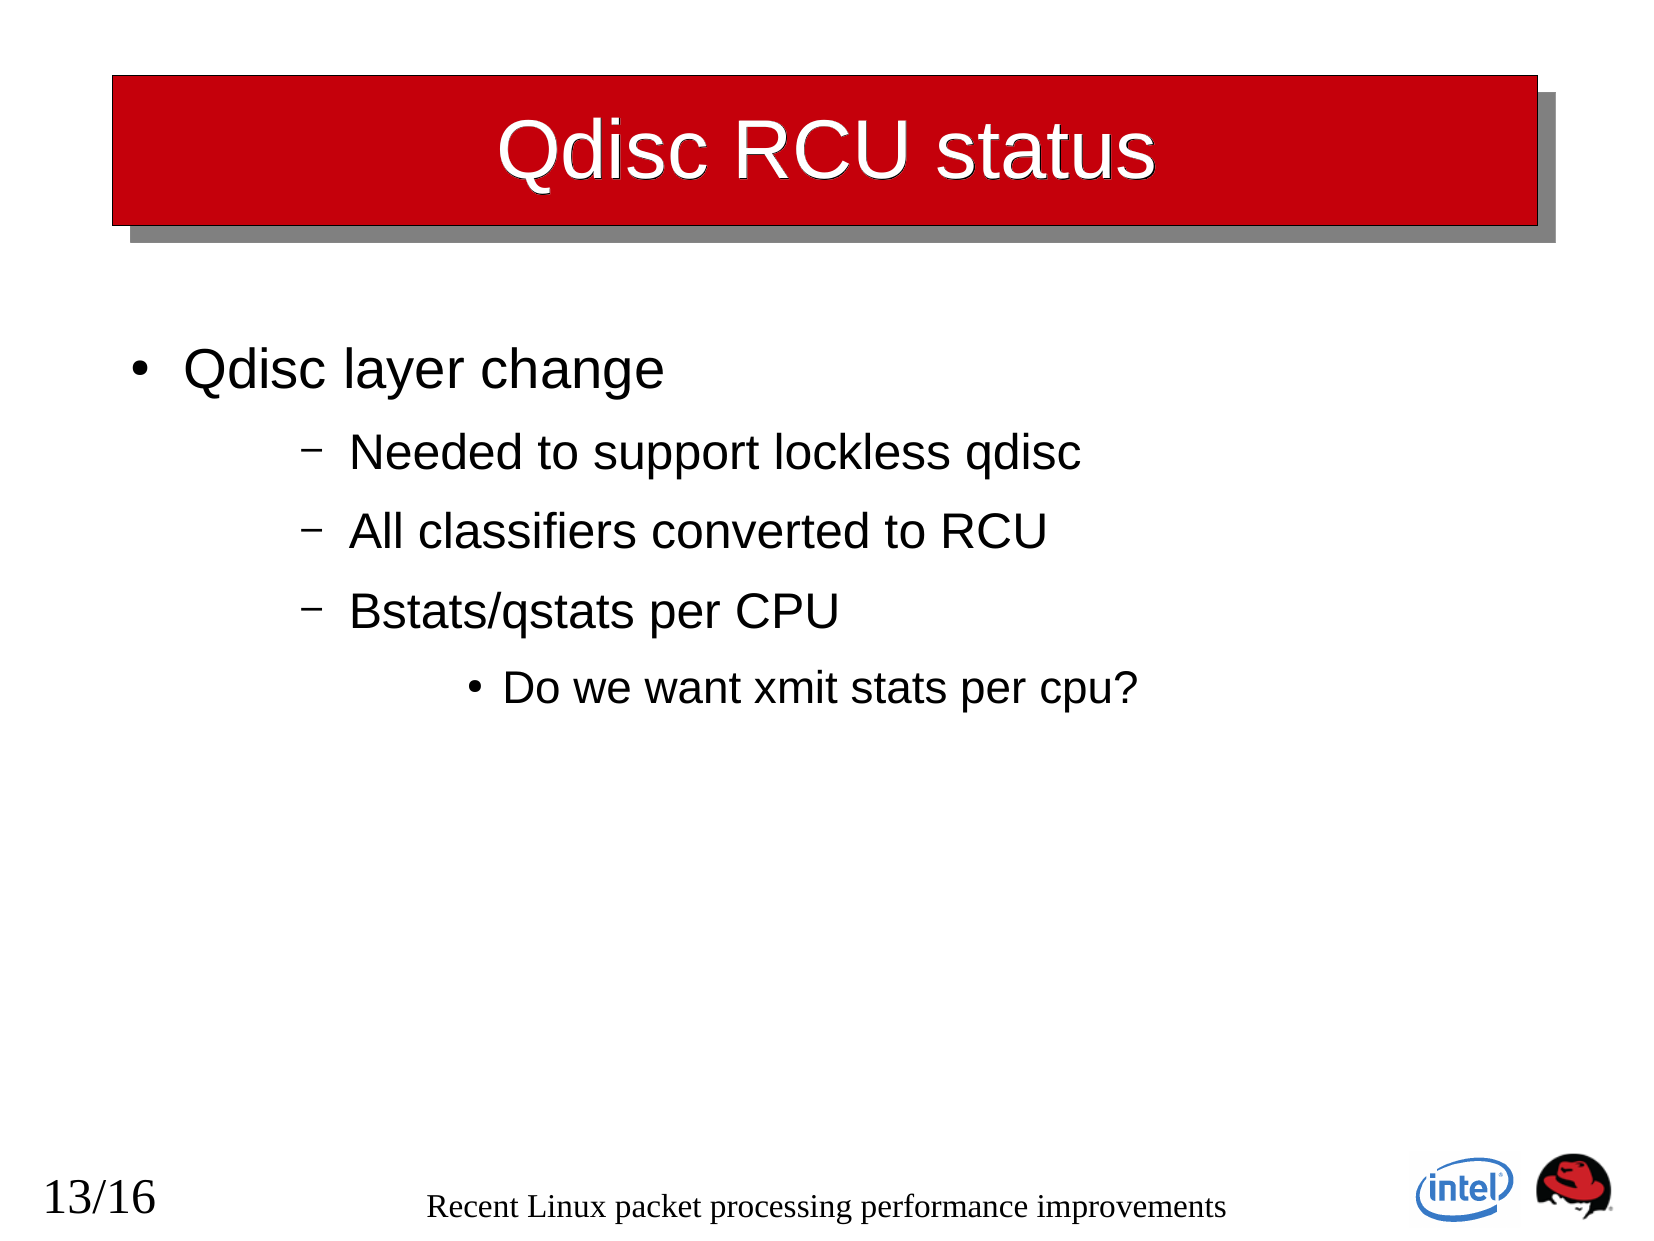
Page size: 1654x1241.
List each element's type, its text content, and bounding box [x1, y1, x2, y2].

title Qdisc RCU status [116, 75, 1538, 226]
picture [1409, 1151, 1521, 1228]
list Qdisc layer change Needed to support lockless qdisc All classifiers converted to RCU Bstats/qstats per CPU Do we want xmit stats per cpu? [112, 337, 1538, 1126]
picture [1535, 1151, 1619, 1229]
